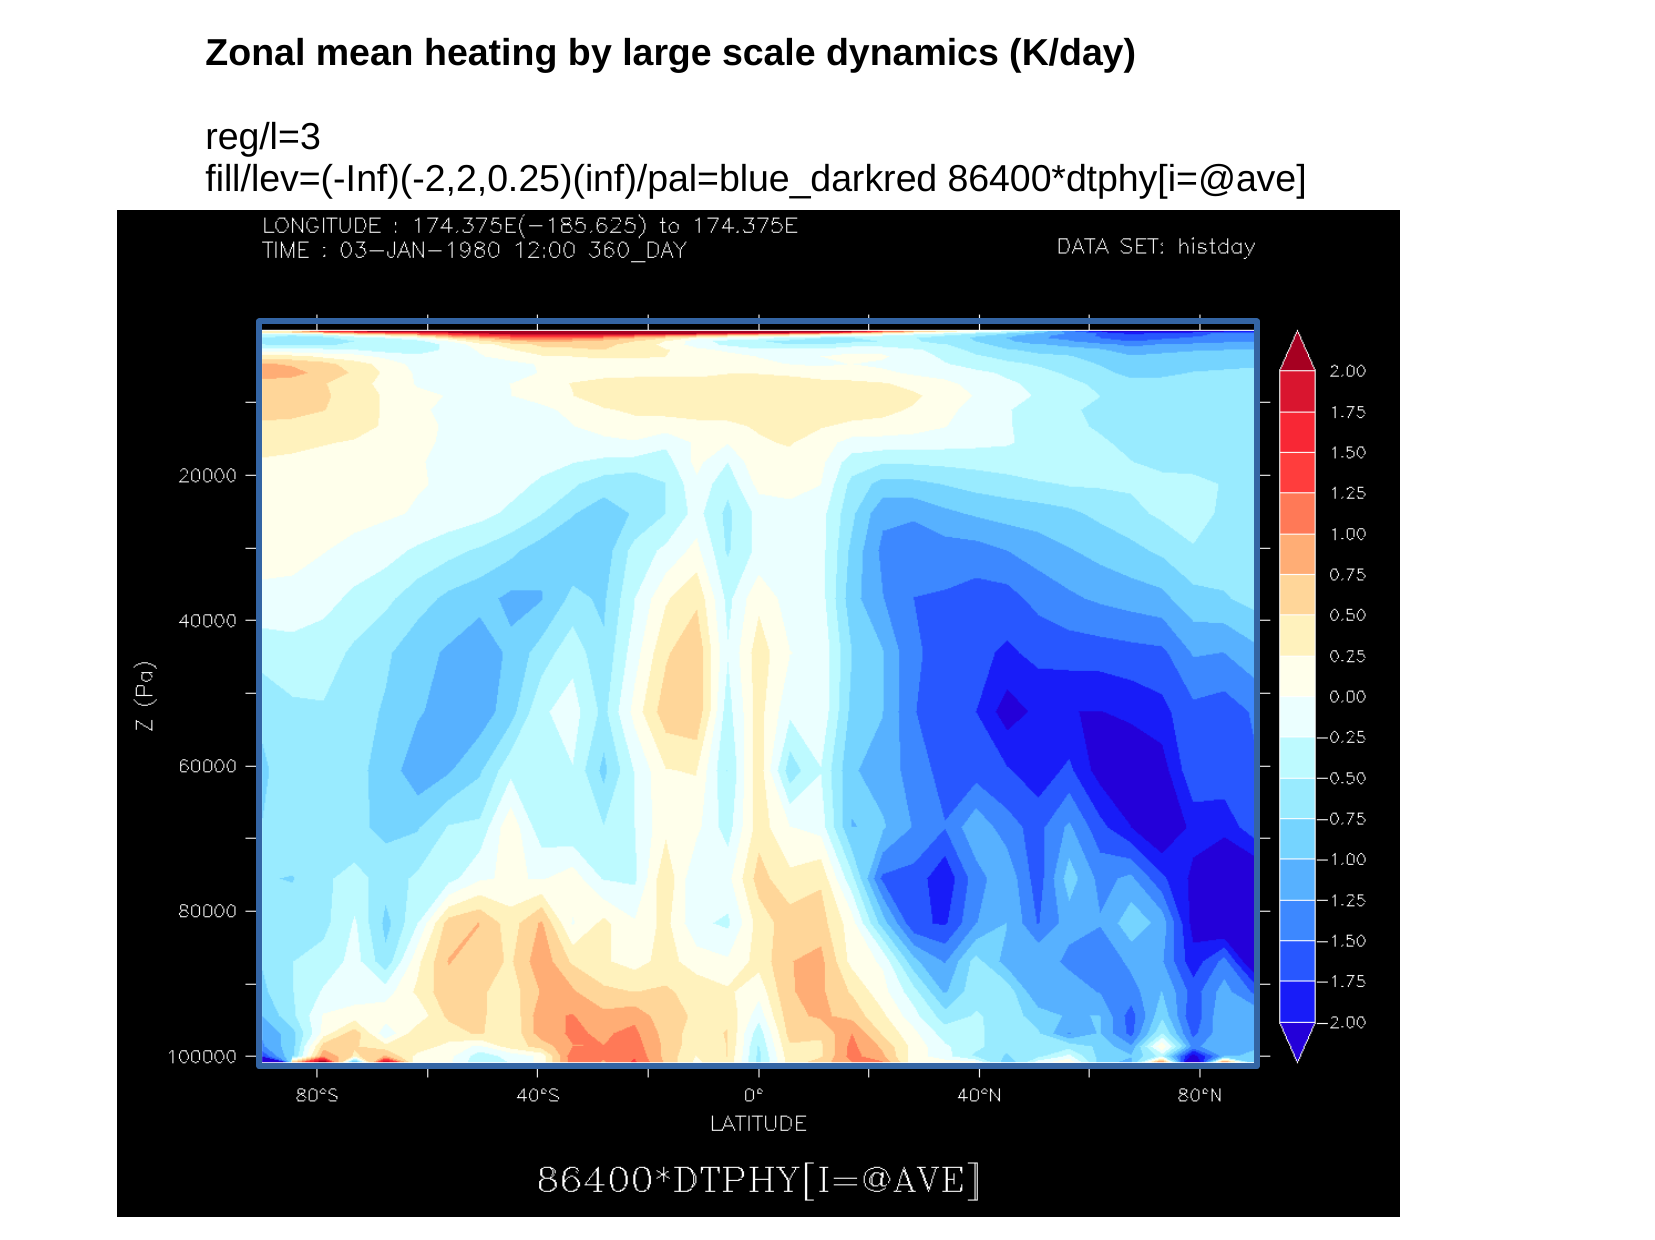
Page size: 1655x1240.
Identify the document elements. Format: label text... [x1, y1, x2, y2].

picture [117, 210, 1400, 1217]
text_box Zonal mean heating by large scale dynamics (K/day) reg/l=3 fill/lev=(-Inf)(-2,2,0.25)(inf)/pal=blue_darkred 86400*dtphy[i=@ave] [190, 24, 1325, 210]
